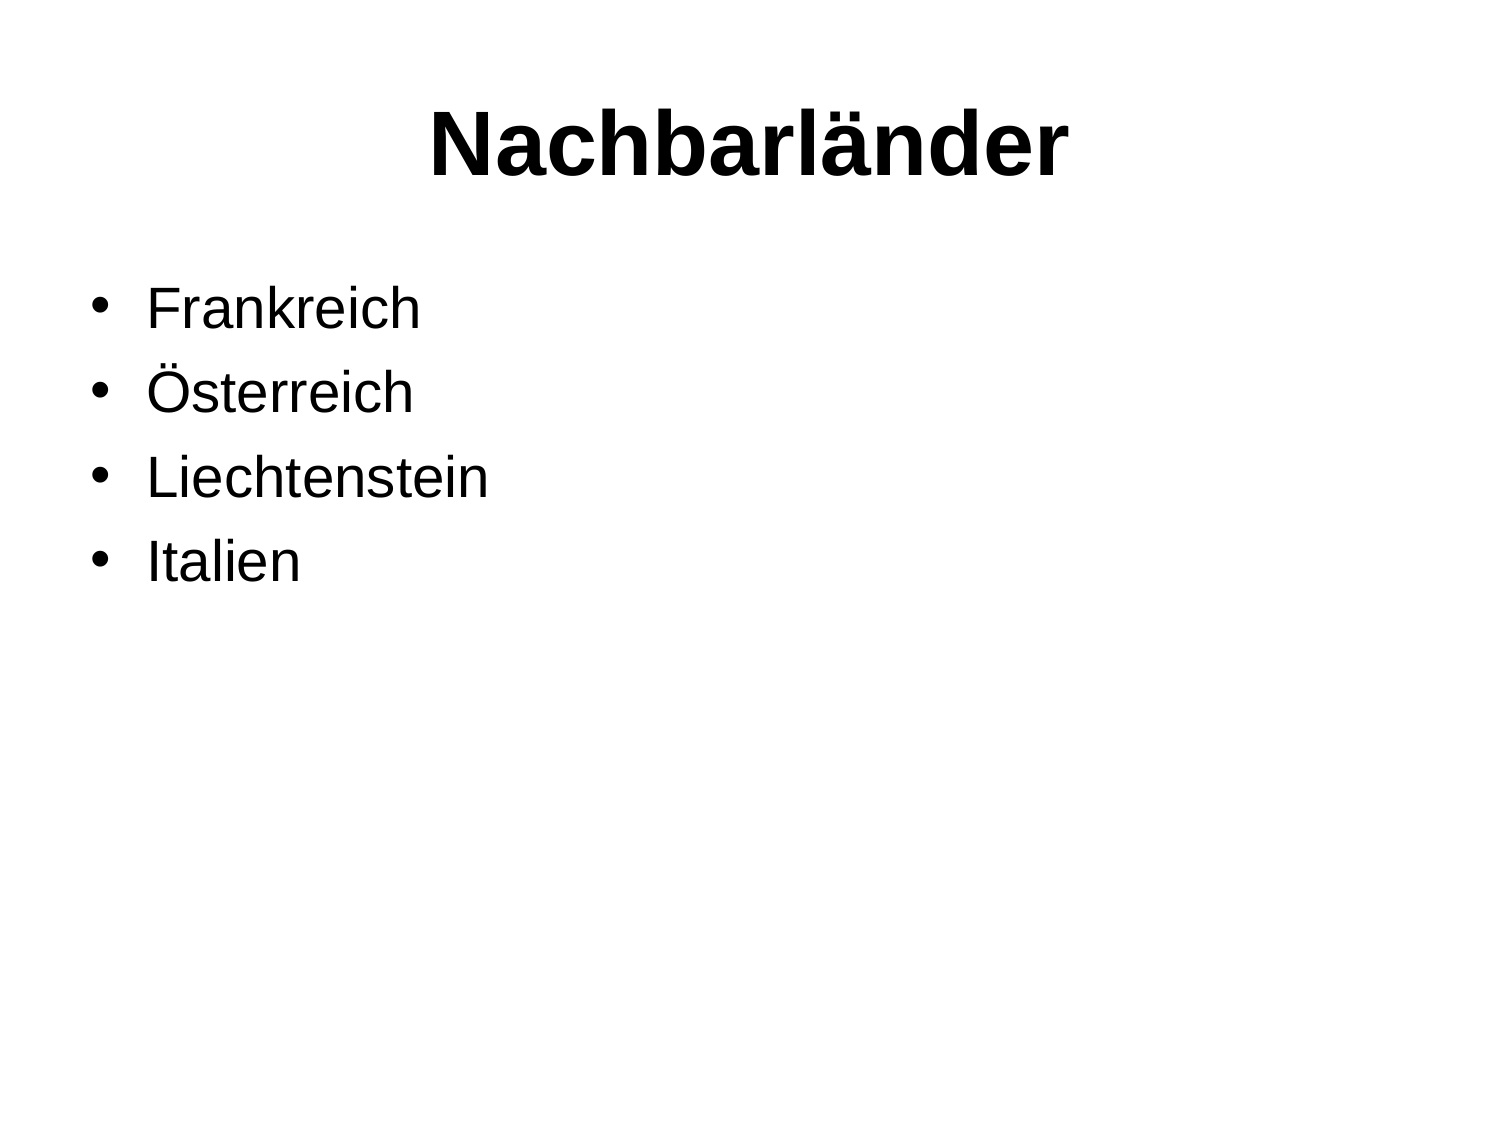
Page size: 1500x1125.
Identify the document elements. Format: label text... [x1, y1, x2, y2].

list Frankreich Österreich Liechtenstein Italien [75, 262, 1426, 1006]
title Nachbarländer [75, 45, 1426, 233]
